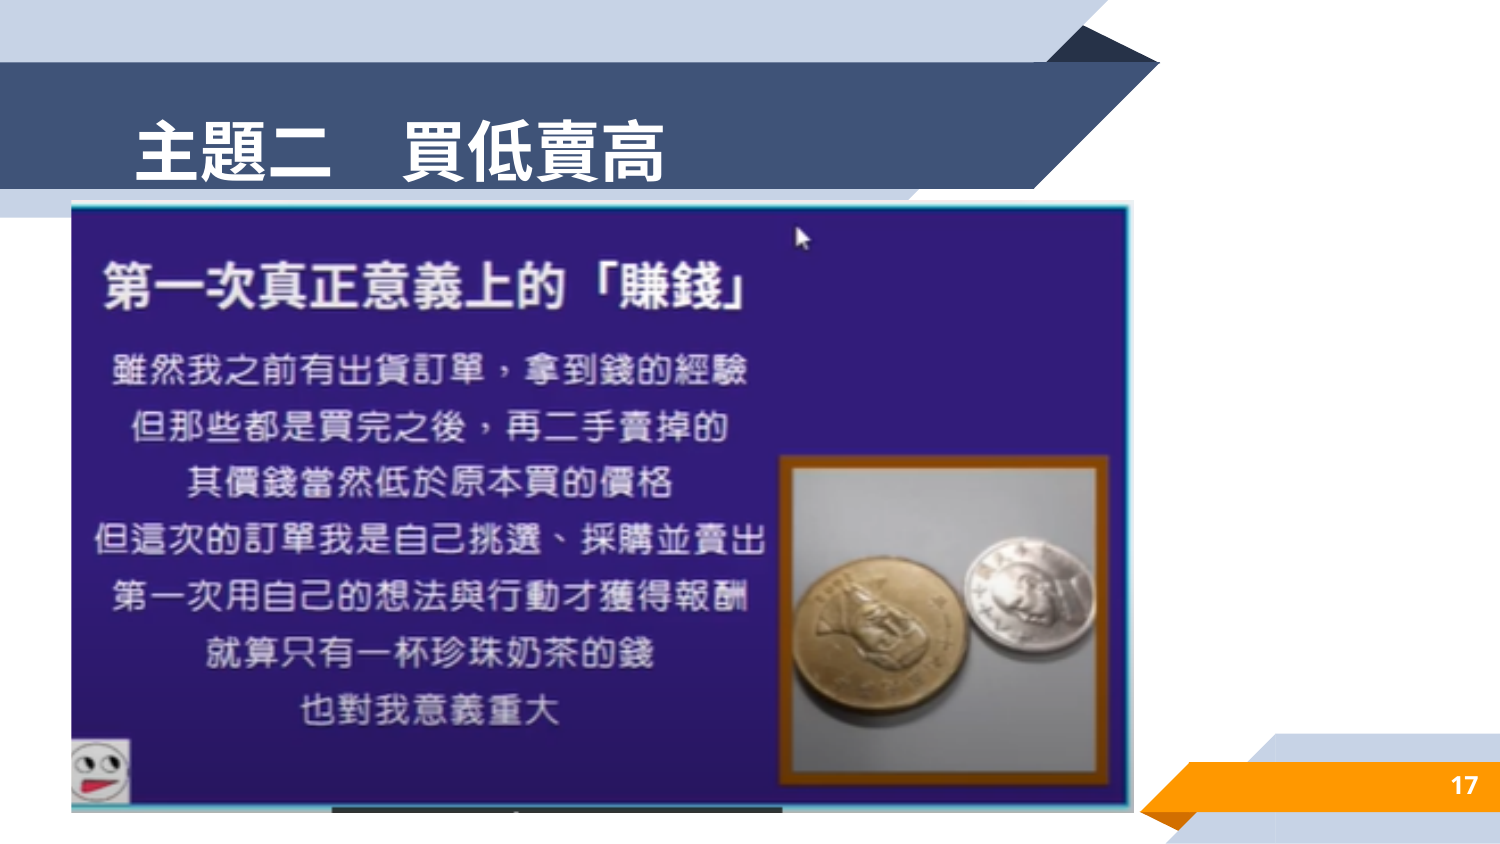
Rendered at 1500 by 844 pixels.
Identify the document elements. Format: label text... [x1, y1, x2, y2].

picture [71, 200, 1134, 813]
slide_number <編號> [1249, 760, 1494, 813]
title 主題二 買低賣高 [133, 64, 997, 190]
